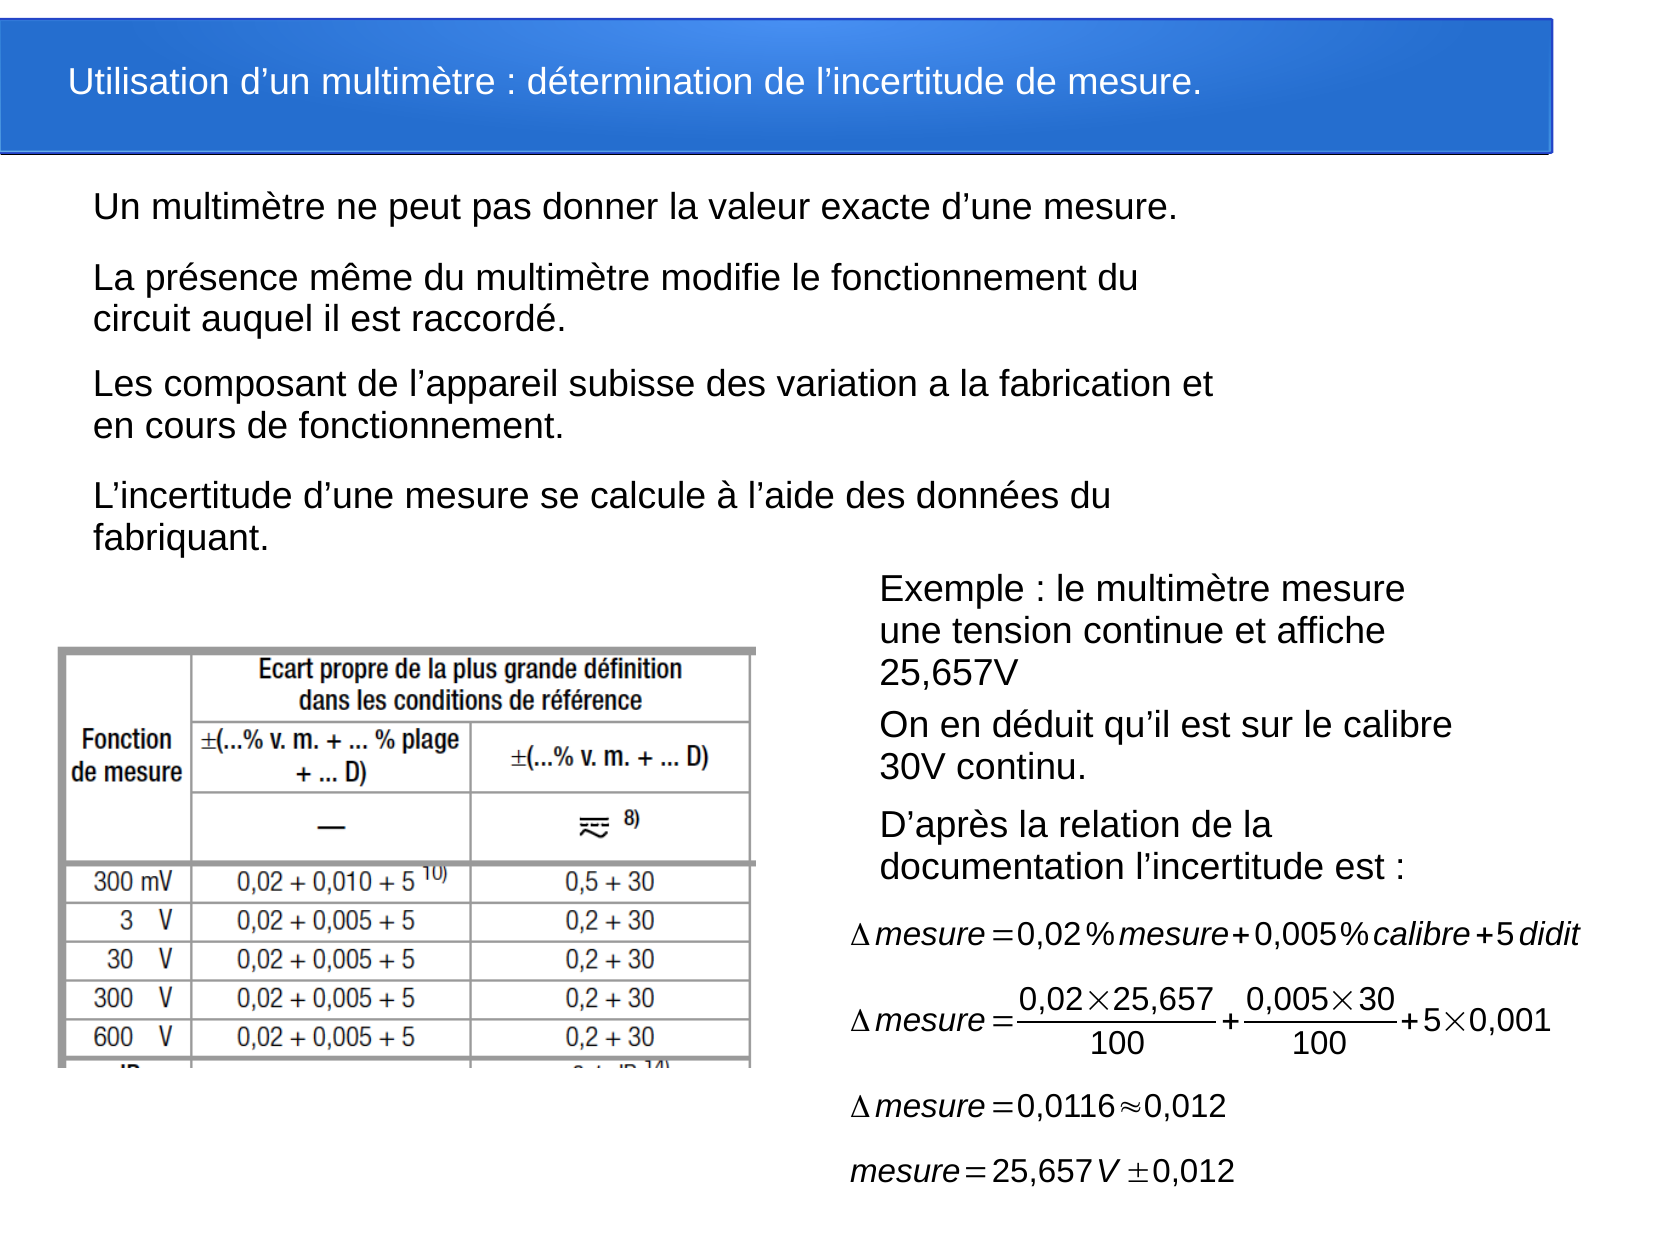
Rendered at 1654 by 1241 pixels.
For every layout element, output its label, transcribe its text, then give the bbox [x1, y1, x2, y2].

text_box D’après la relation de la documentation l’incertitude est : [864, 796, 1493, 896]
picture [53, 642, 756, 1068]
chart [843, 1152, 1242, 1190]
text_box La présence même du multimètre modifie le fonctionnement du circuit auquel il est raccordé. [78, 248, 1237, 348]
text_box Un multimètre ne peut pas donner la valeur exacte d’une mesure. [78, 177, 1237, 235]
chart [843, 981, 1559, 1061]
text_box Utilisation d’un multimètre : détermination de l’incertitude de mesure. [53, 53, 1219, 111]
chart [843, 1087, 1235, 1126]
chart [843, 916, 1590, 954]
text_box Les composant de l’appareil subisse des variation a la fabrication et en cours de fonctionnement. [78, 354, 1237, 454]
text_box Exemple : le multimètre mesure une tension continue et affiche 25,657V [864, 560, 1493, 695]
text_box L’incertitude d’une mesure se calcule à l’aide des données du fabriquant. [78, 467, 1238, 566]
text_box On en déduit qu’il est sur le calibre 30V continu. [864, 695, 1493, 795]
